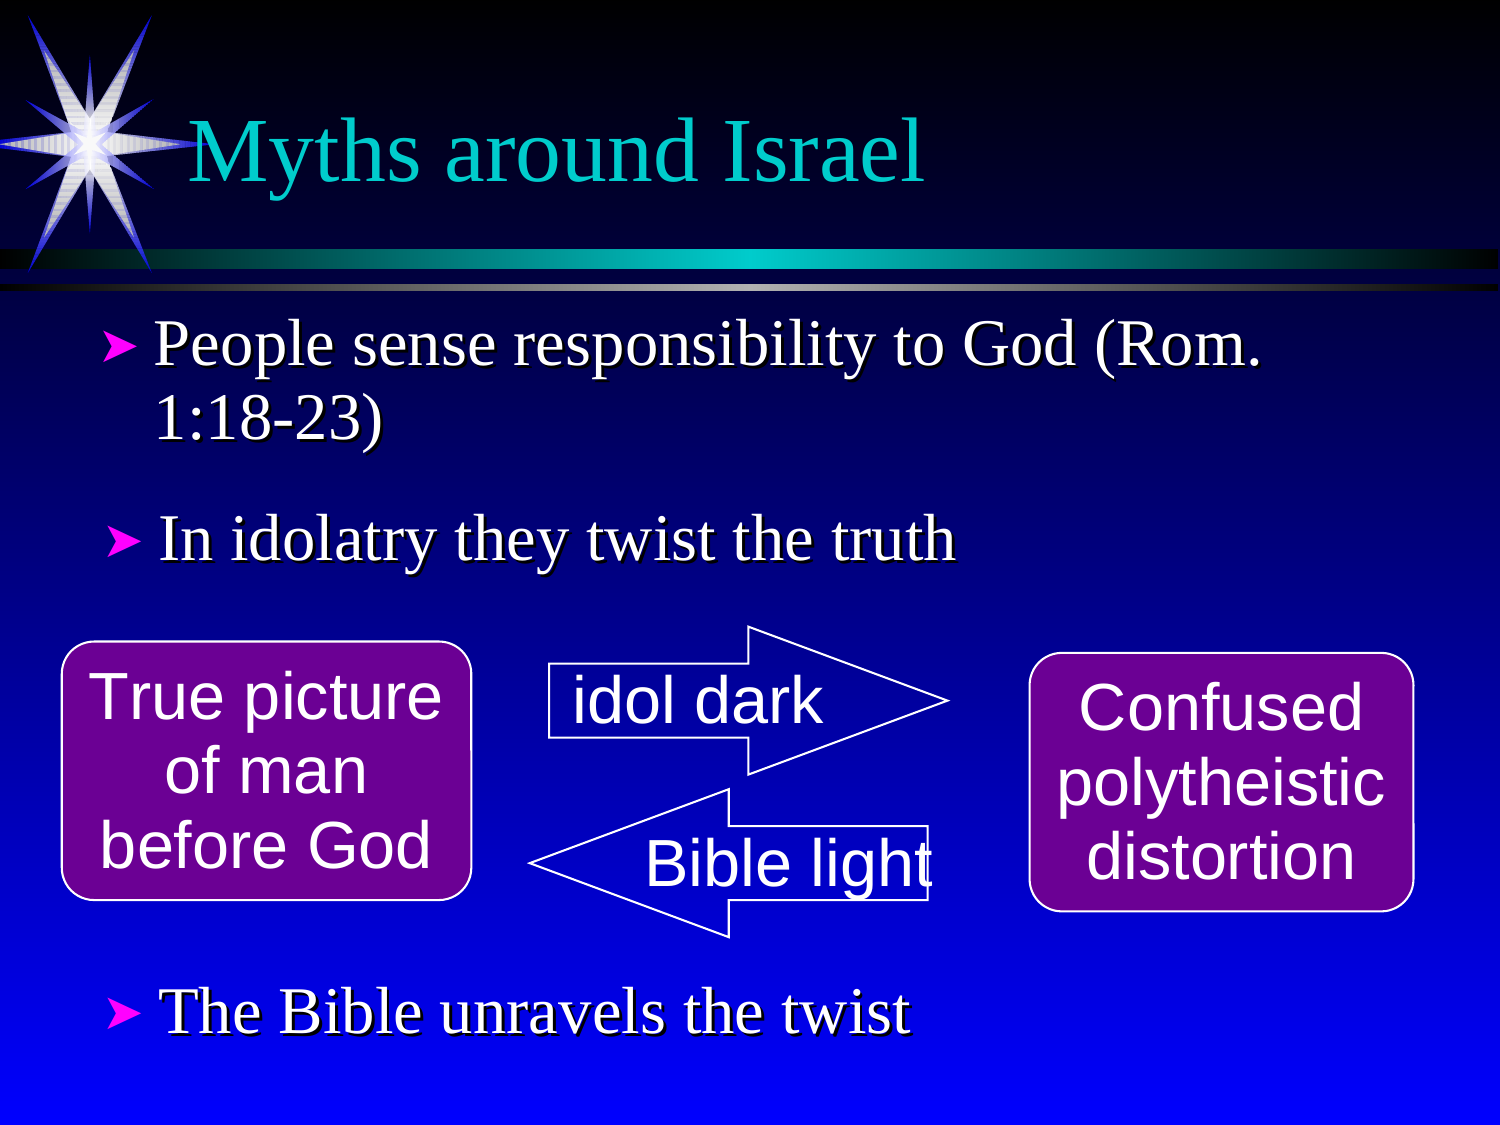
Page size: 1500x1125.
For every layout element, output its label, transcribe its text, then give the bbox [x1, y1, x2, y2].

list The Bible unravels the twist [86, 966, 1362, 1104]
title Myths around Israel [187, 56, 1463, 244]
text_box Bible light [529, 789, 928, 938]
text_box idol dark [549, 632, 948, 775]
text_box True picture of man before God [61, 641, 472, 901]
list In idolatry they twist the truth [86, 493, 1362, 632]
text_box Confused polytheistic distortion [1029, 652, 1414, 912]
list People sense responsibility to God (Rom. 1:18-23) [82, 298, 1426, 462]
